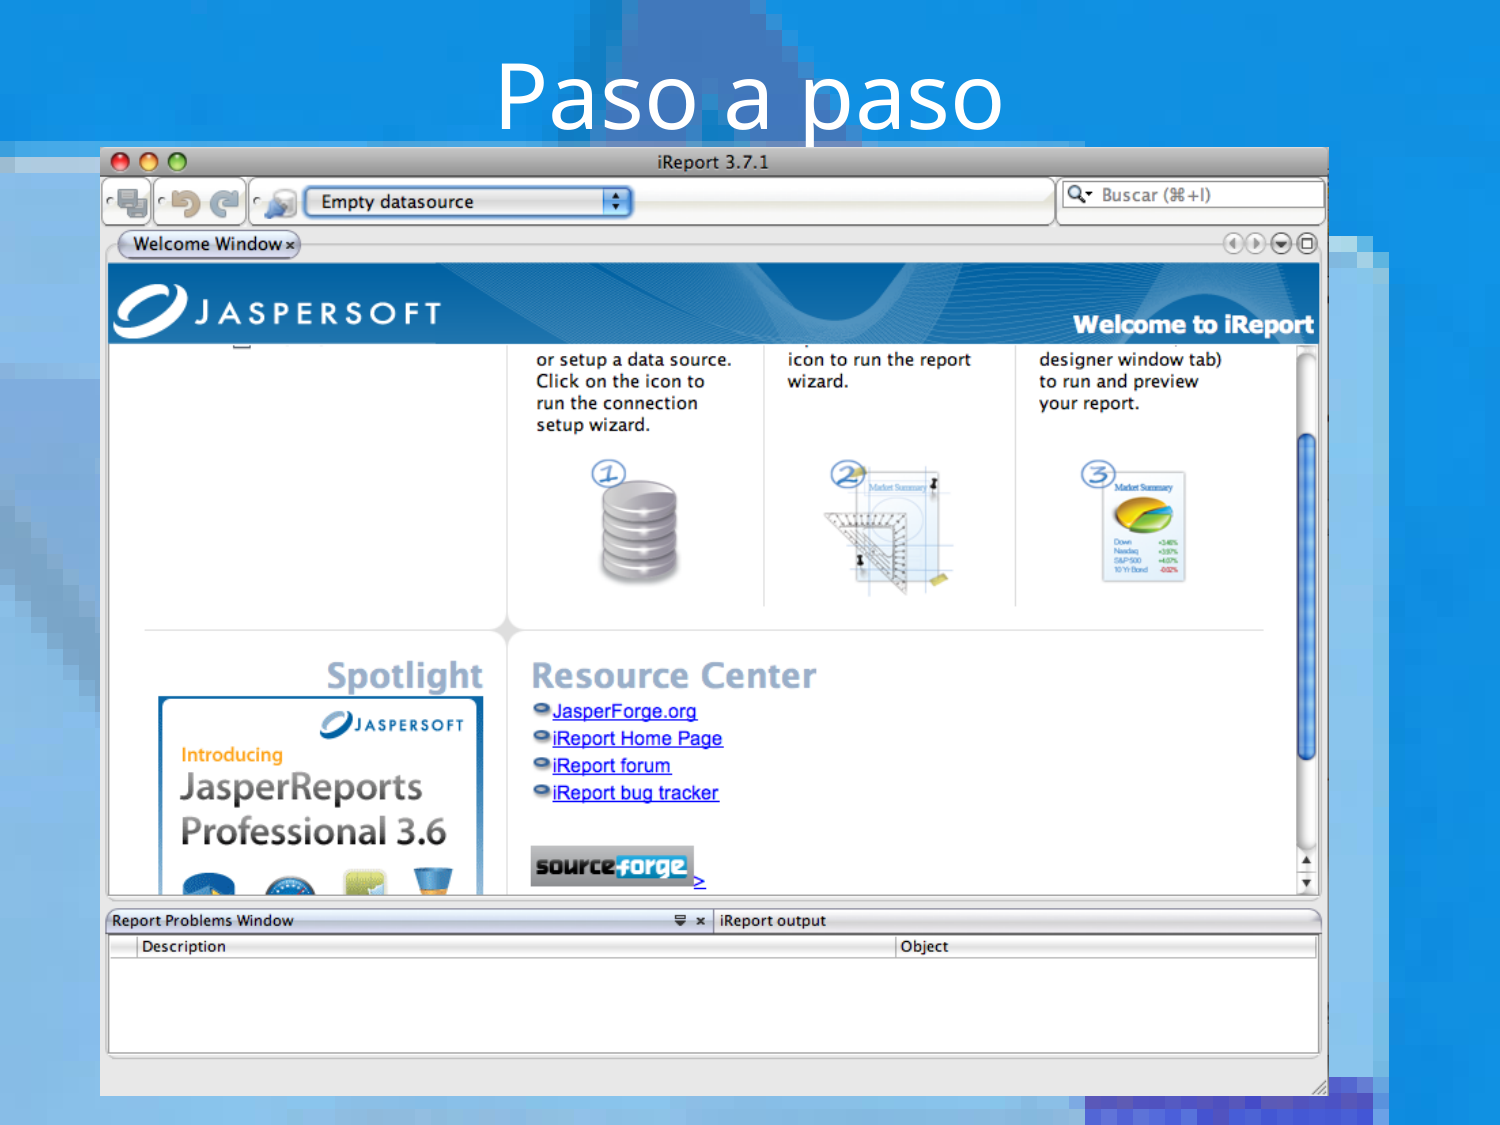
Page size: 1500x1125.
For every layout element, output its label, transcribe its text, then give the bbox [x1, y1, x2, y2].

picture [0, 0, 1500, 1125]
title Paso a paso [112, 0, 1388, 214]
